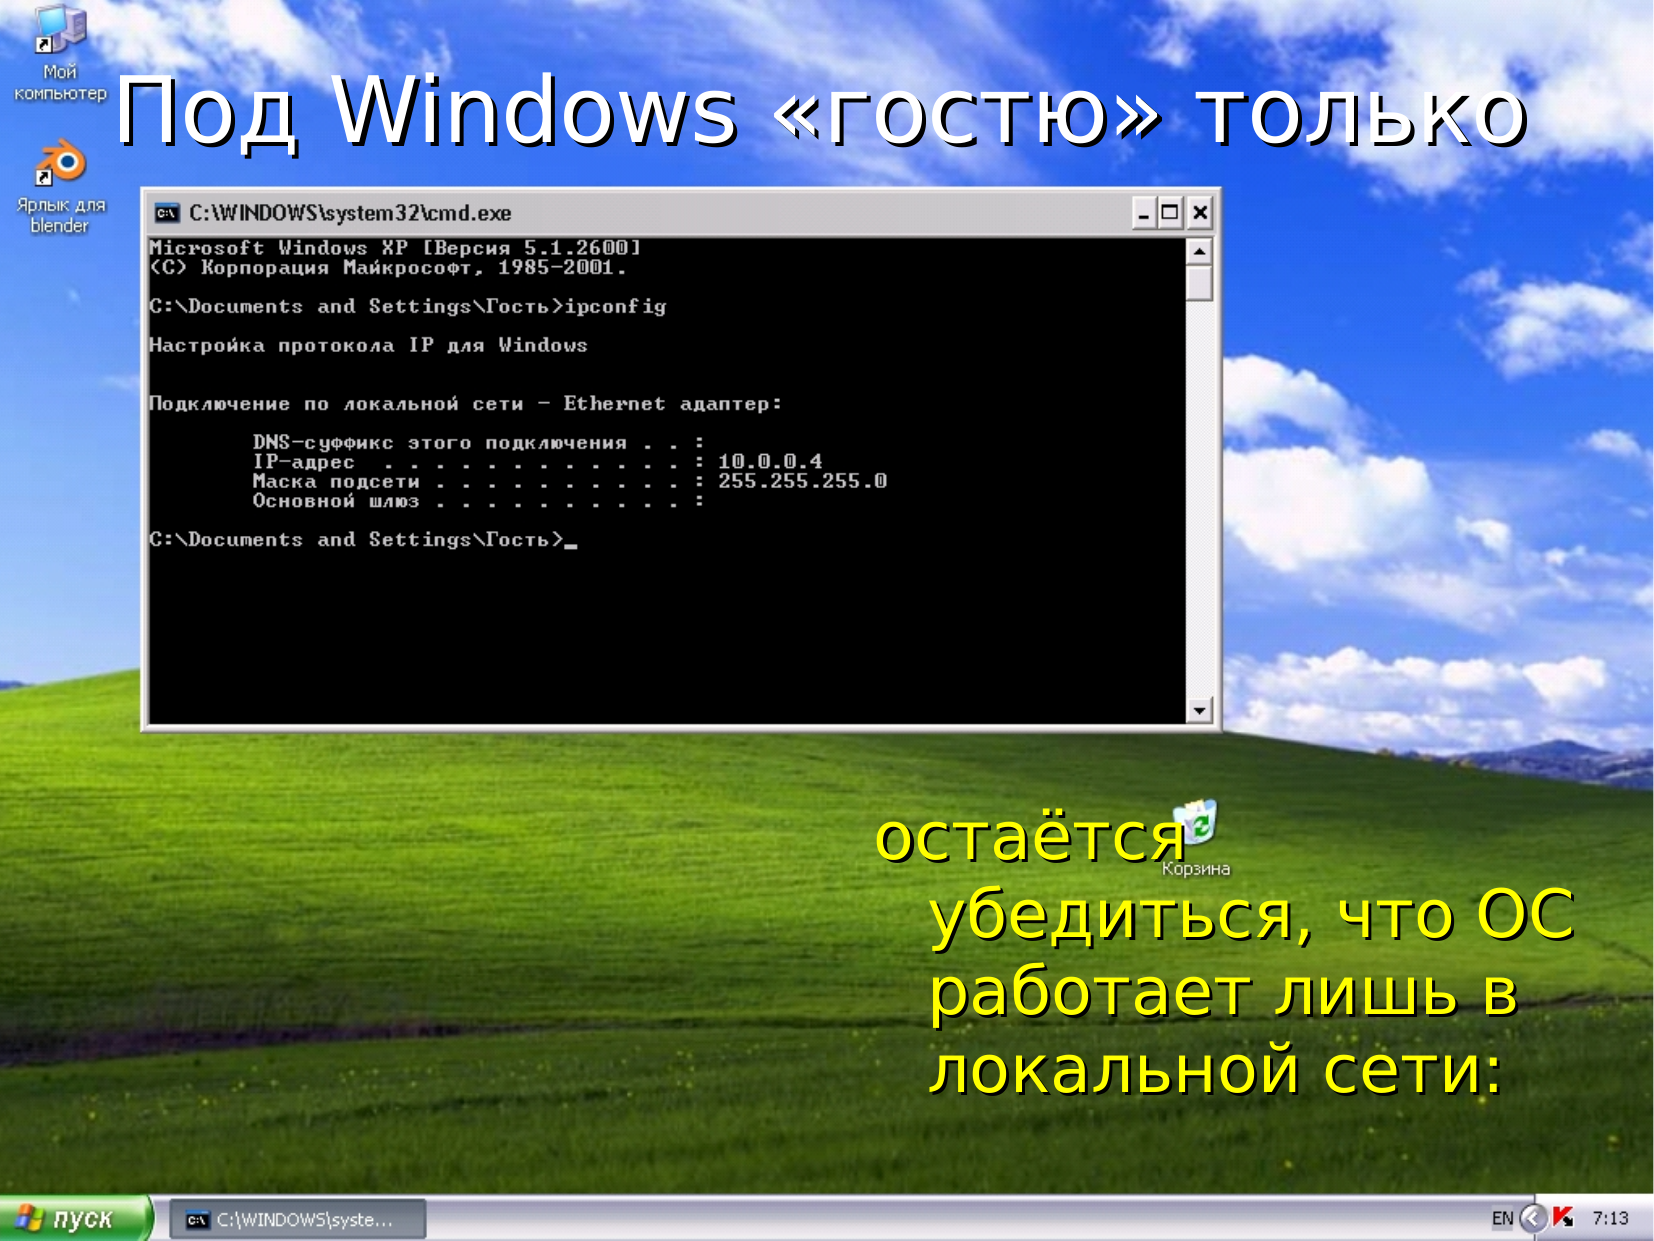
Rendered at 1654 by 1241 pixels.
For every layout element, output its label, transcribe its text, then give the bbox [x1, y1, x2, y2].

picture [0, 0, 1654, 1241]
title Под Windows «гостю» только [76, 14, 1565, 207]
list остаётся убедиться, что ОС работает лишь в локальной сети: [856, 797, 1583, 1157]
